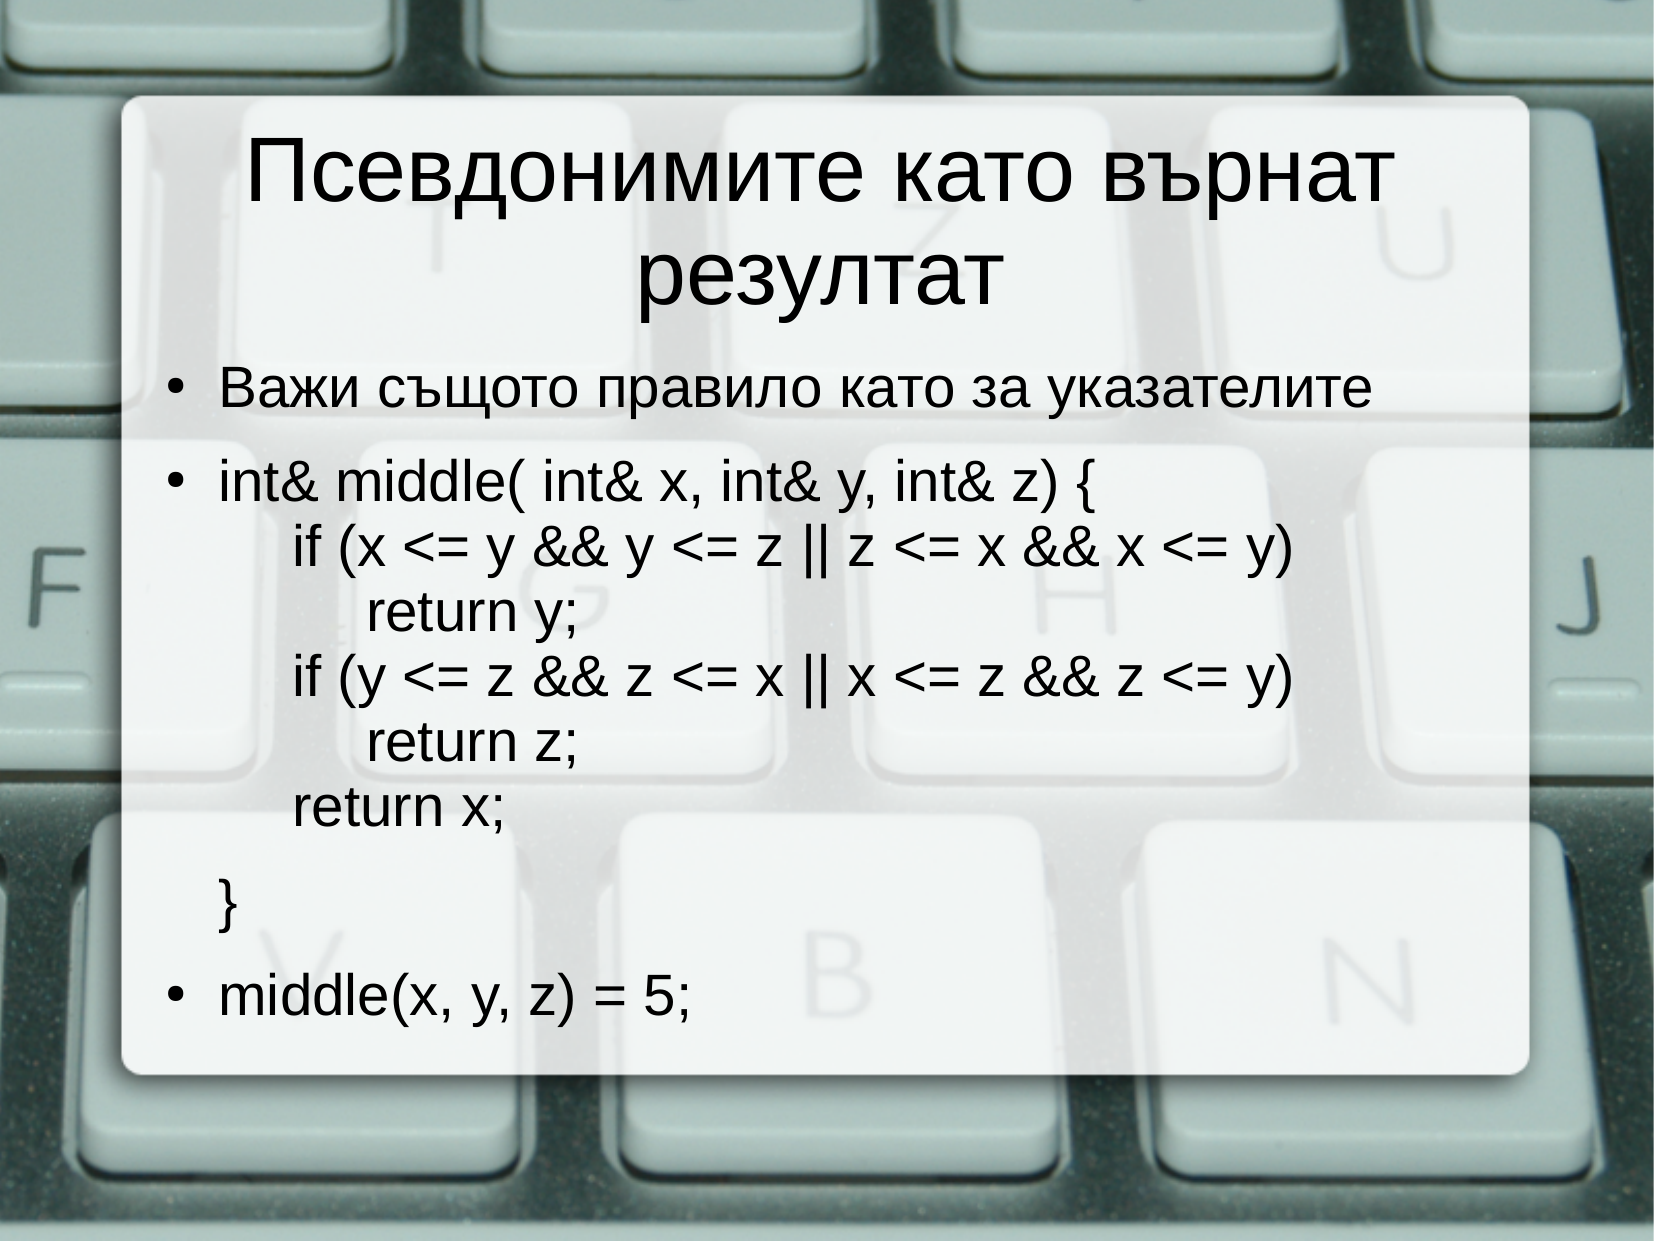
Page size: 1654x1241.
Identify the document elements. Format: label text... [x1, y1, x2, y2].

picture [0, 0, 1654, 1241]
title Псевдонимите като върнат резултат [135, 117, 1506, 325]
list Важи същото правило като за указателите int& middle( int& x, int& y, int& z) { if (x <= y && y <= z || z <= x && x <= y) return y; if (y <= z && z <= x || x <= z && z <= y) return z; return x; } middle(x, y, z) = 5; [147, 354, 1506, 1074]
